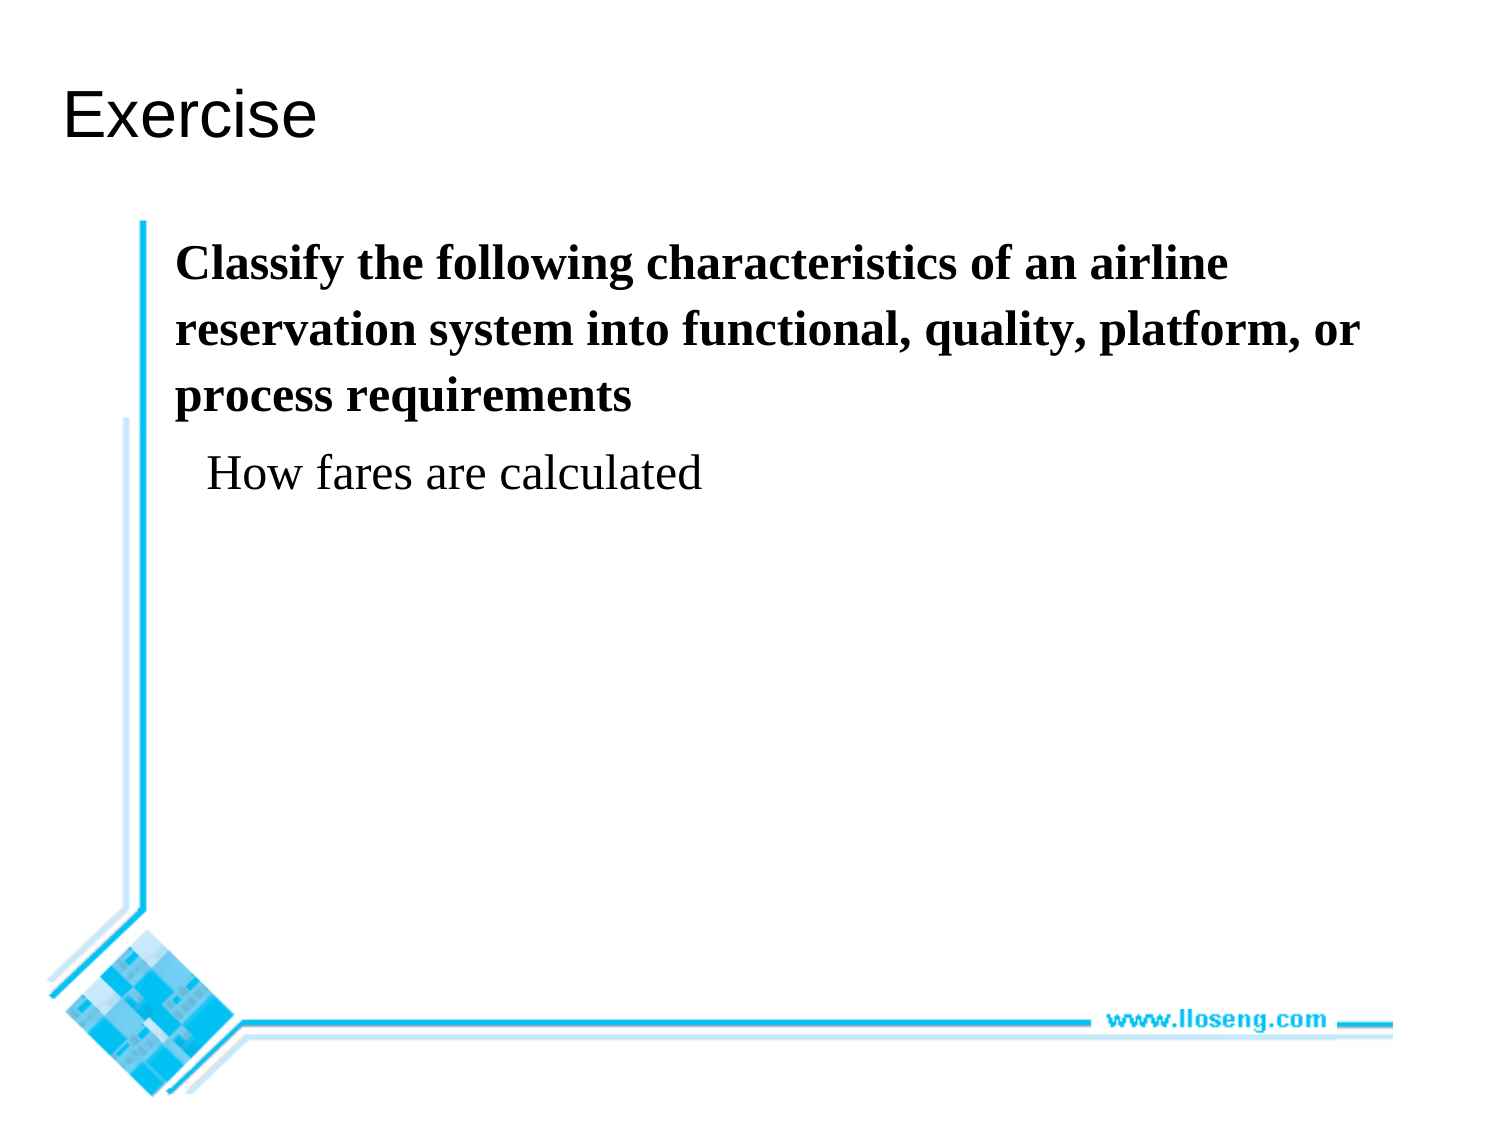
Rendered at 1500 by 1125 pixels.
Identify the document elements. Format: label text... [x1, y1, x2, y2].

list Classify the following characteristics of an airline reservation system into functional, quality, platform, or process requirements How fares are calculated [174, 224, 1413, 1013]
title Exercise [62, 37, 1413, 188]
picture [35, 209, 1393, 1099]
